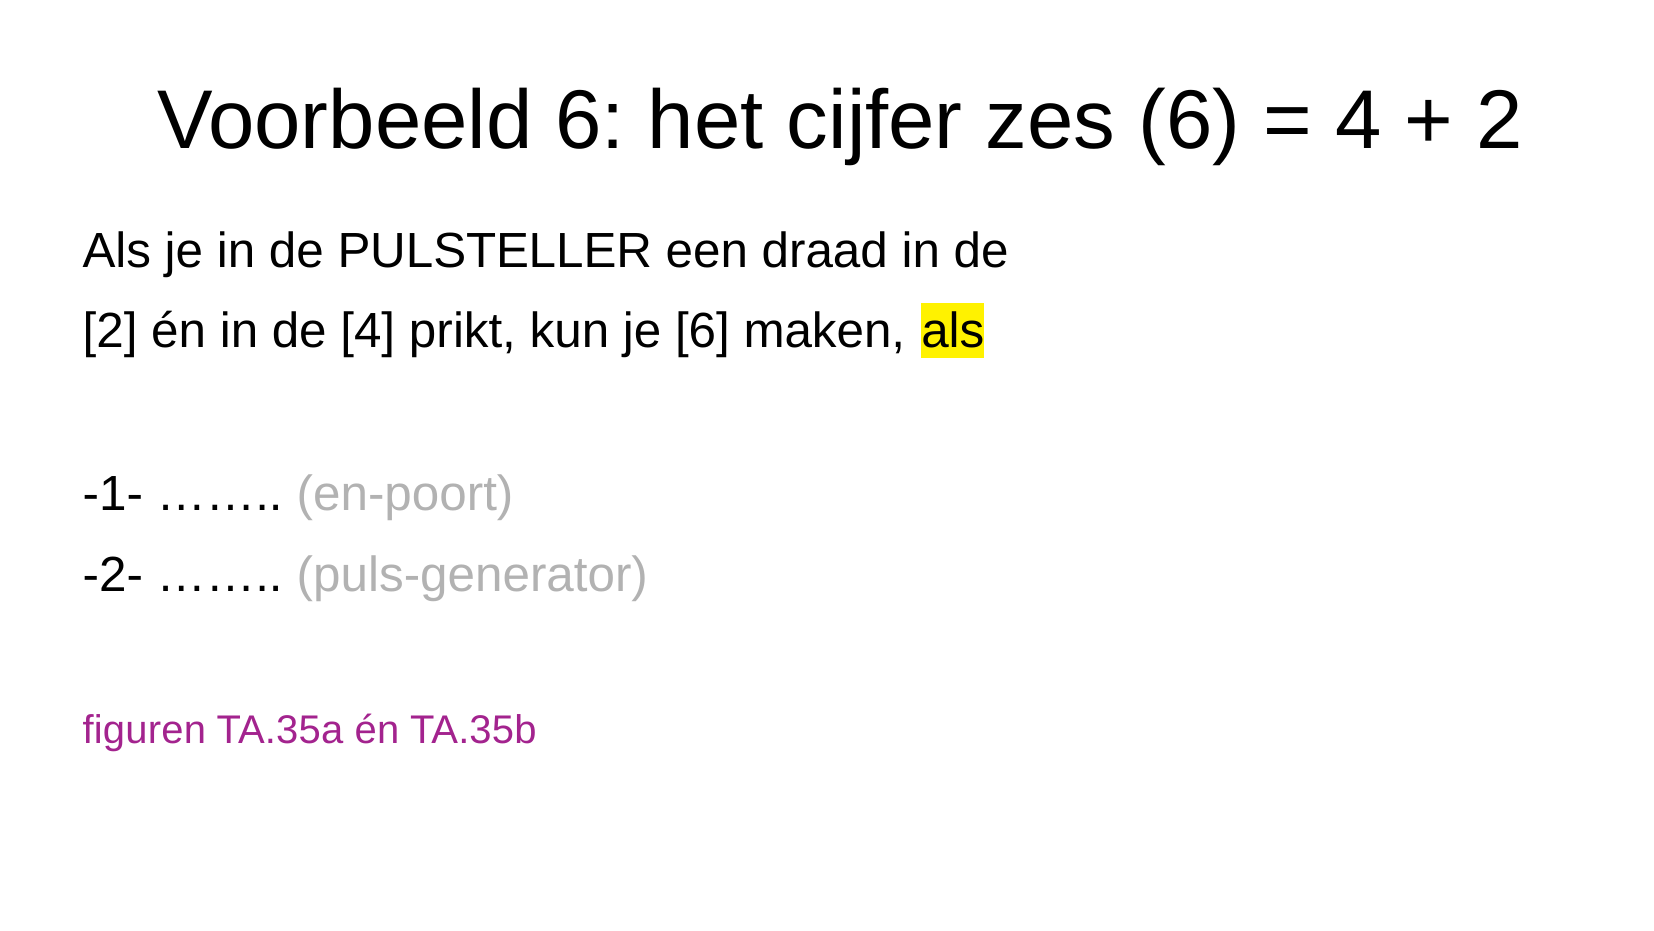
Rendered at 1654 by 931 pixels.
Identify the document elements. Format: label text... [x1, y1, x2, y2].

list Als je in de PULSTELLER een draad in de [2] én in de [4] prikt, kun je [6] maken, als -1- …….. (en-poort) -2- …….. (puls-generator) figuren TA.35a én TA.35b [82, 217, 1571, 758]
title Voorbeeld 6: het cijfer zes (6) = 4 + 2 [82, 37, 1571, 193]
